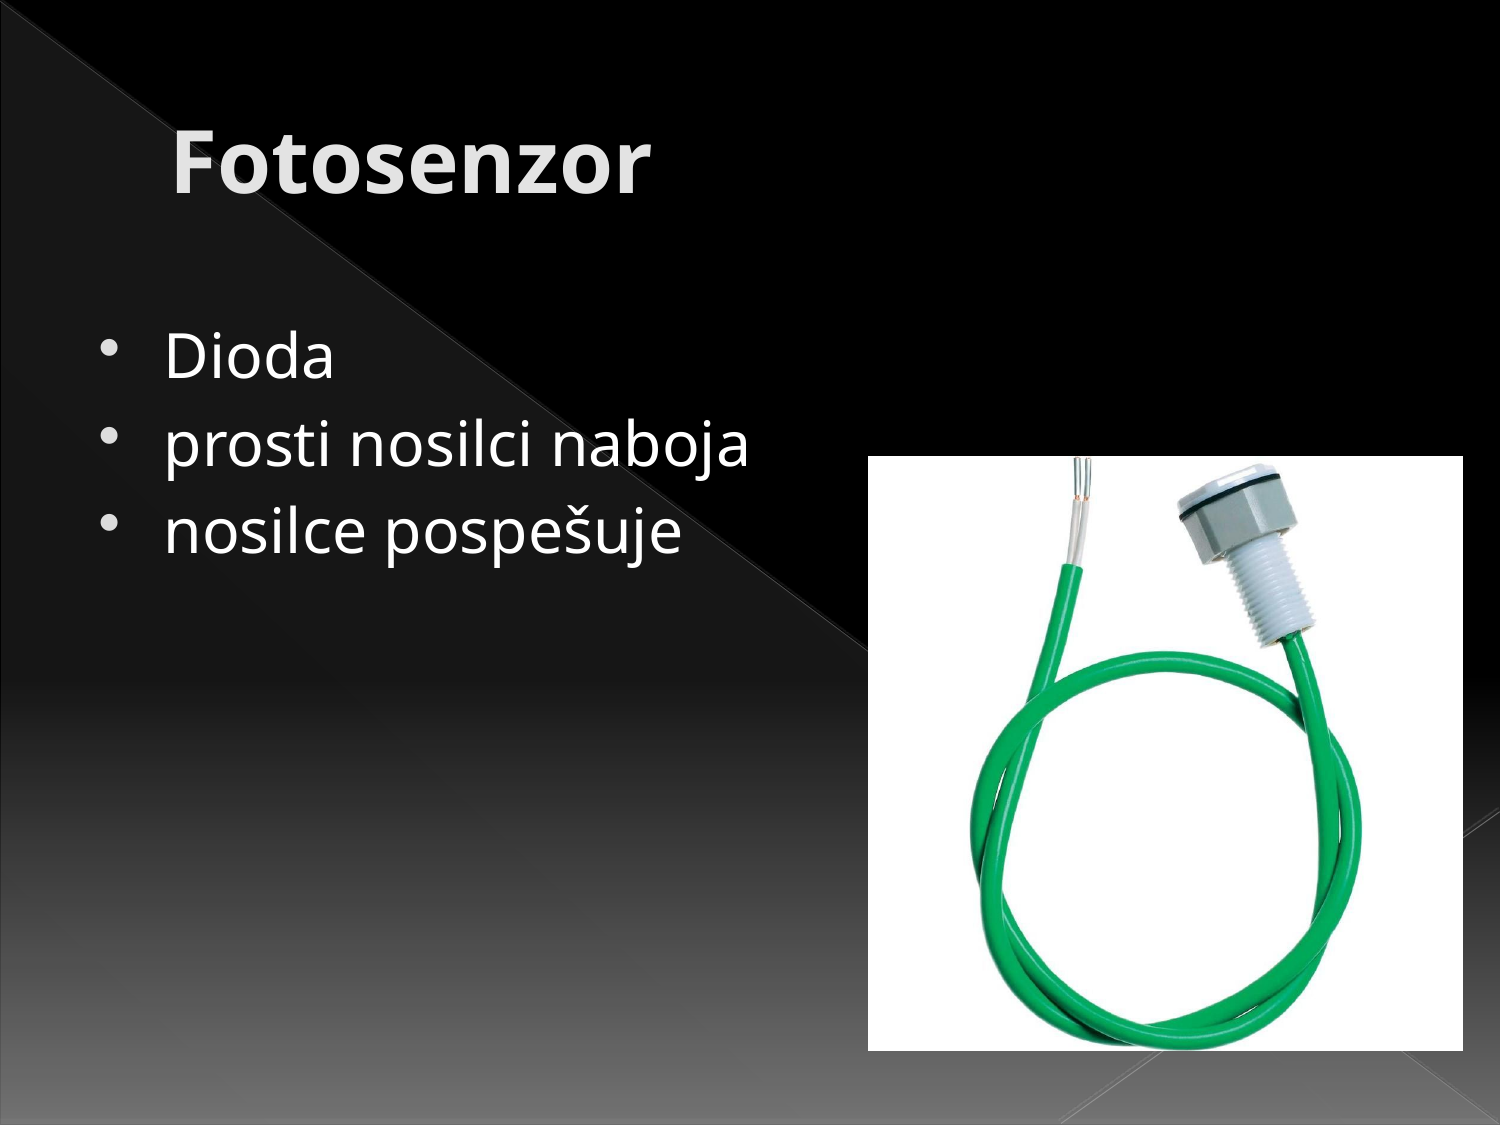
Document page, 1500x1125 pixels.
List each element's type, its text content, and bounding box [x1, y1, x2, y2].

list Dioda prosti nosilci naboja nosilce pospešuje [75, 308, 1425, 1059]
picture [868, 456, 1463, 1051]
title Fotosenzor [75, 43, 1425, 274]
